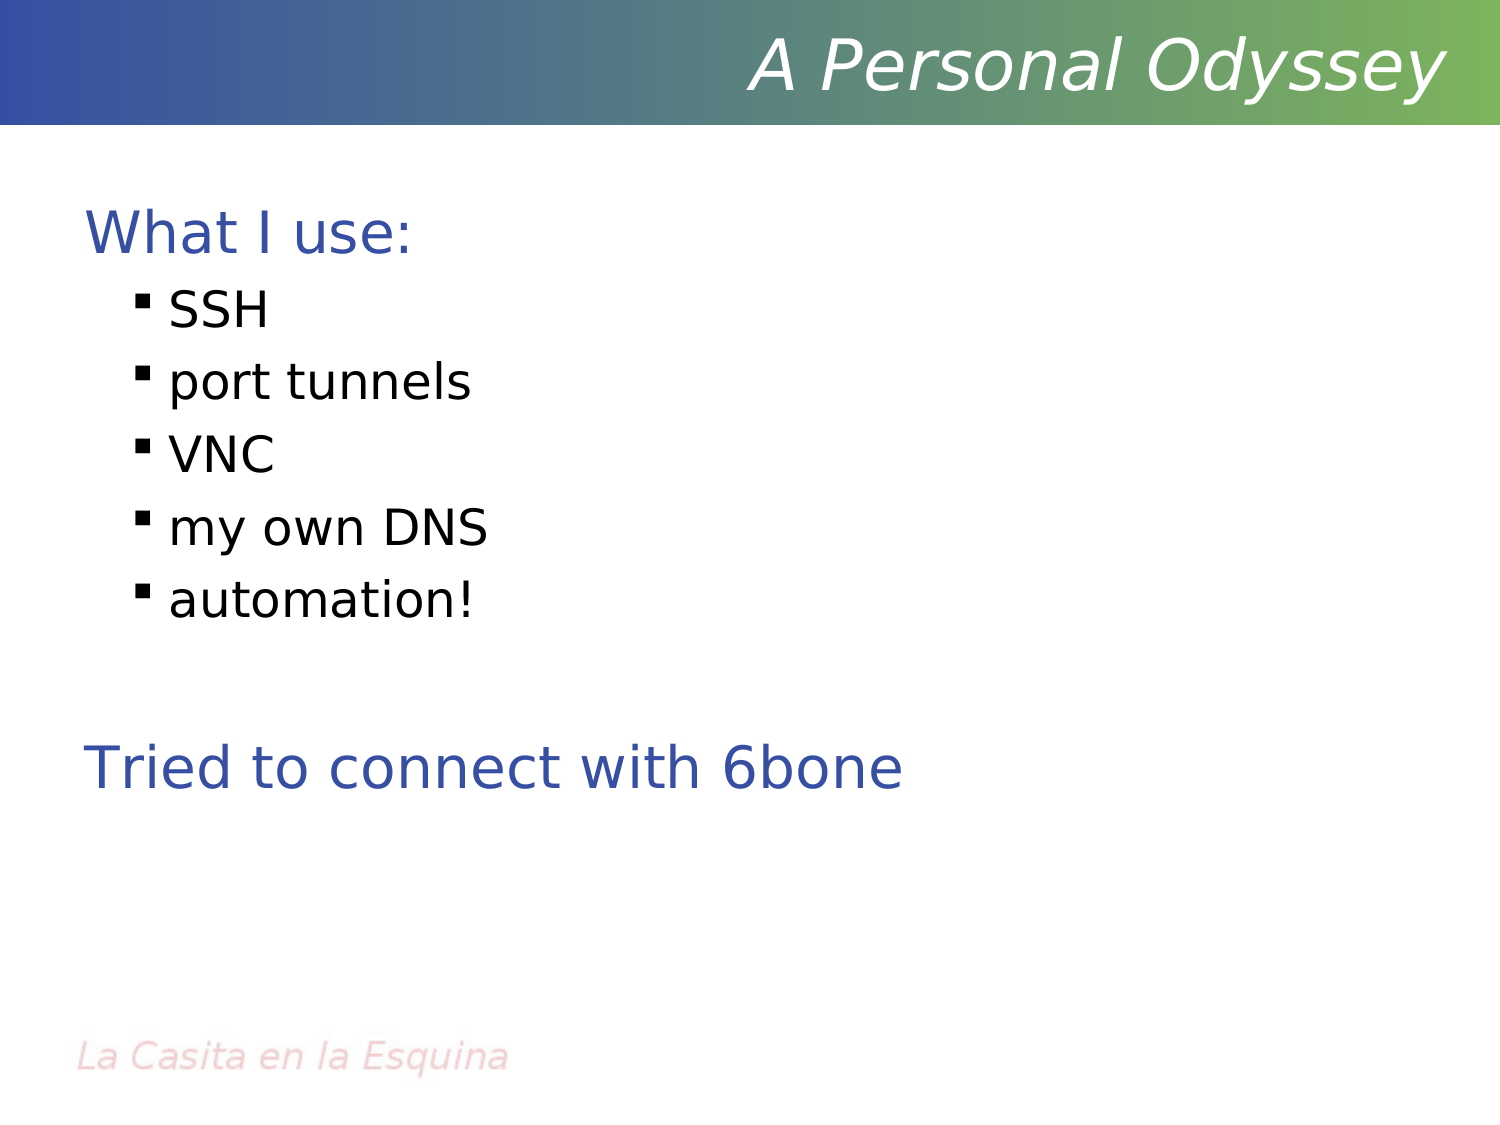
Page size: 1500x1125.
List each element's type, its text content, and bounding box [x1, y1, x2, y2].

title A Personal Odyssey [62, 12, 1463, 113]
list What I use: SSH port tunnels VNC my own DNS automation! Tried to connect with 6bone [70, 187, 1438, 988]
picture [45, 1019, 545, 1095]
